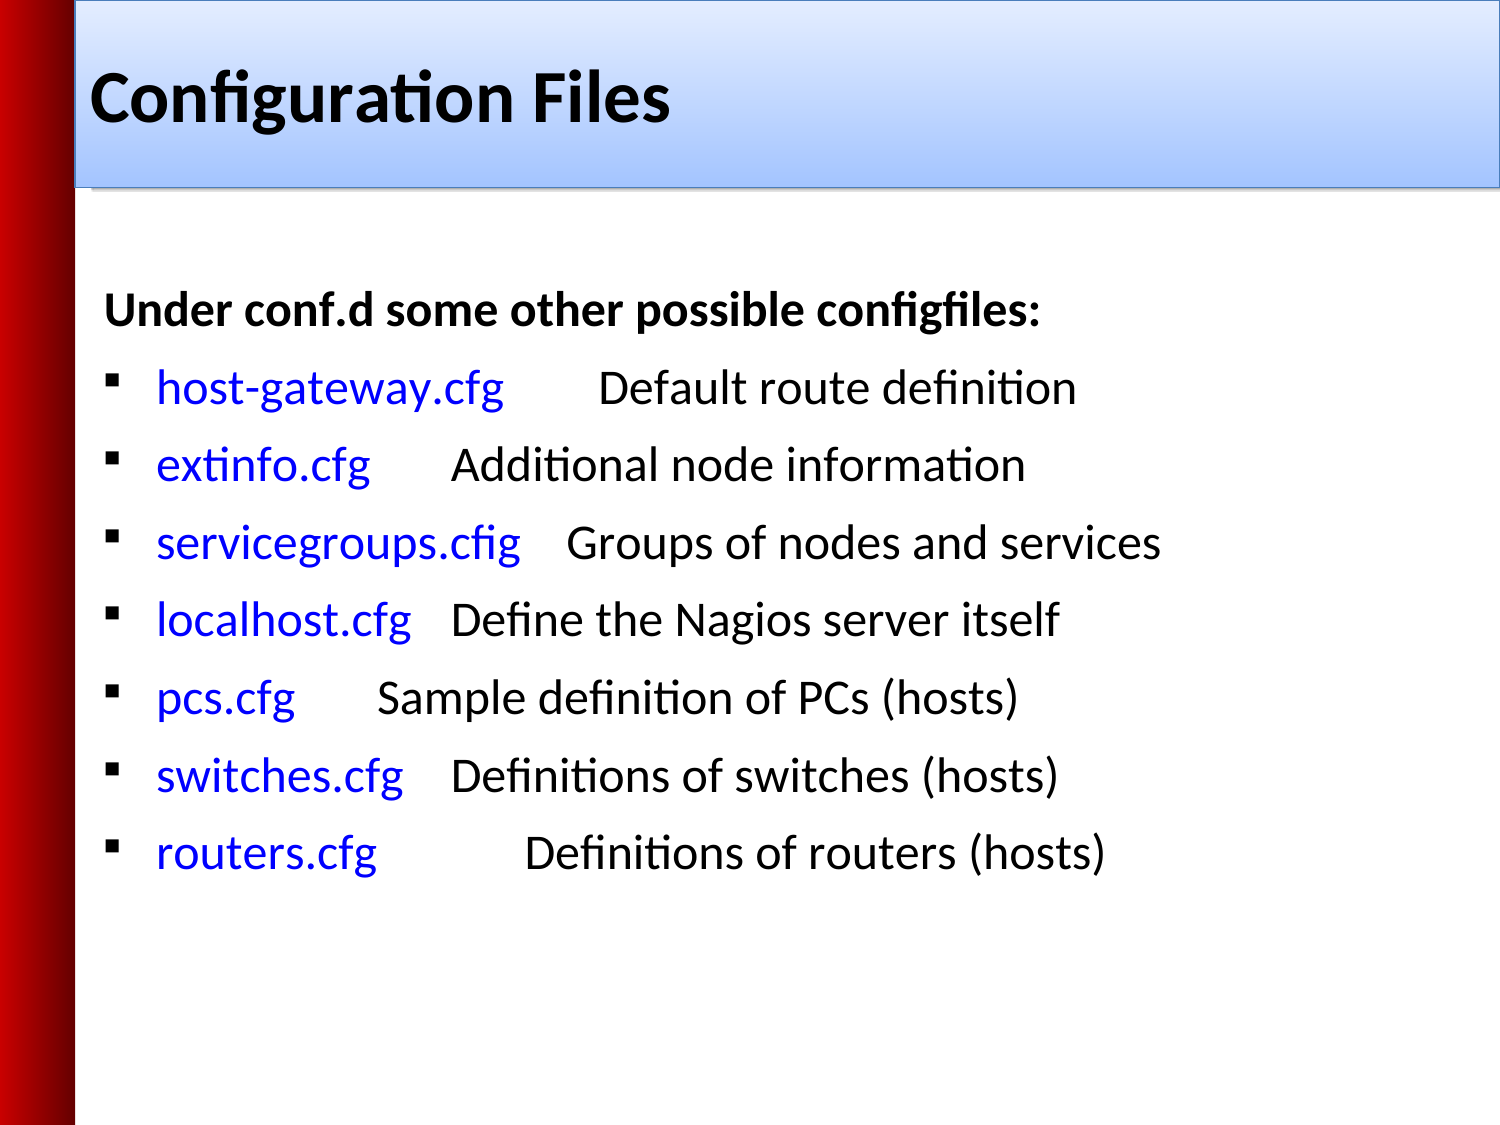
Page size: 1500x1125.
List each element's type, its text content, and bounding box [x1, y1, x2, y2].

text_box Under conf.d some other possible configfiles: host-gateway.cfg Default route definition extinfo.cfg Additional node information servicegroups.cfig Groups of nodes and services localhost.cfg Define the Nagios server itself pcs.cfg Sample definition of PCs (hosts) switches.cfg Definitions of switches (hosts) routers.cfg Definitions of routers (hosts) [86, 274, 1476, 1125]
text_box Configuration Files [75, 0, 1500, 188]
